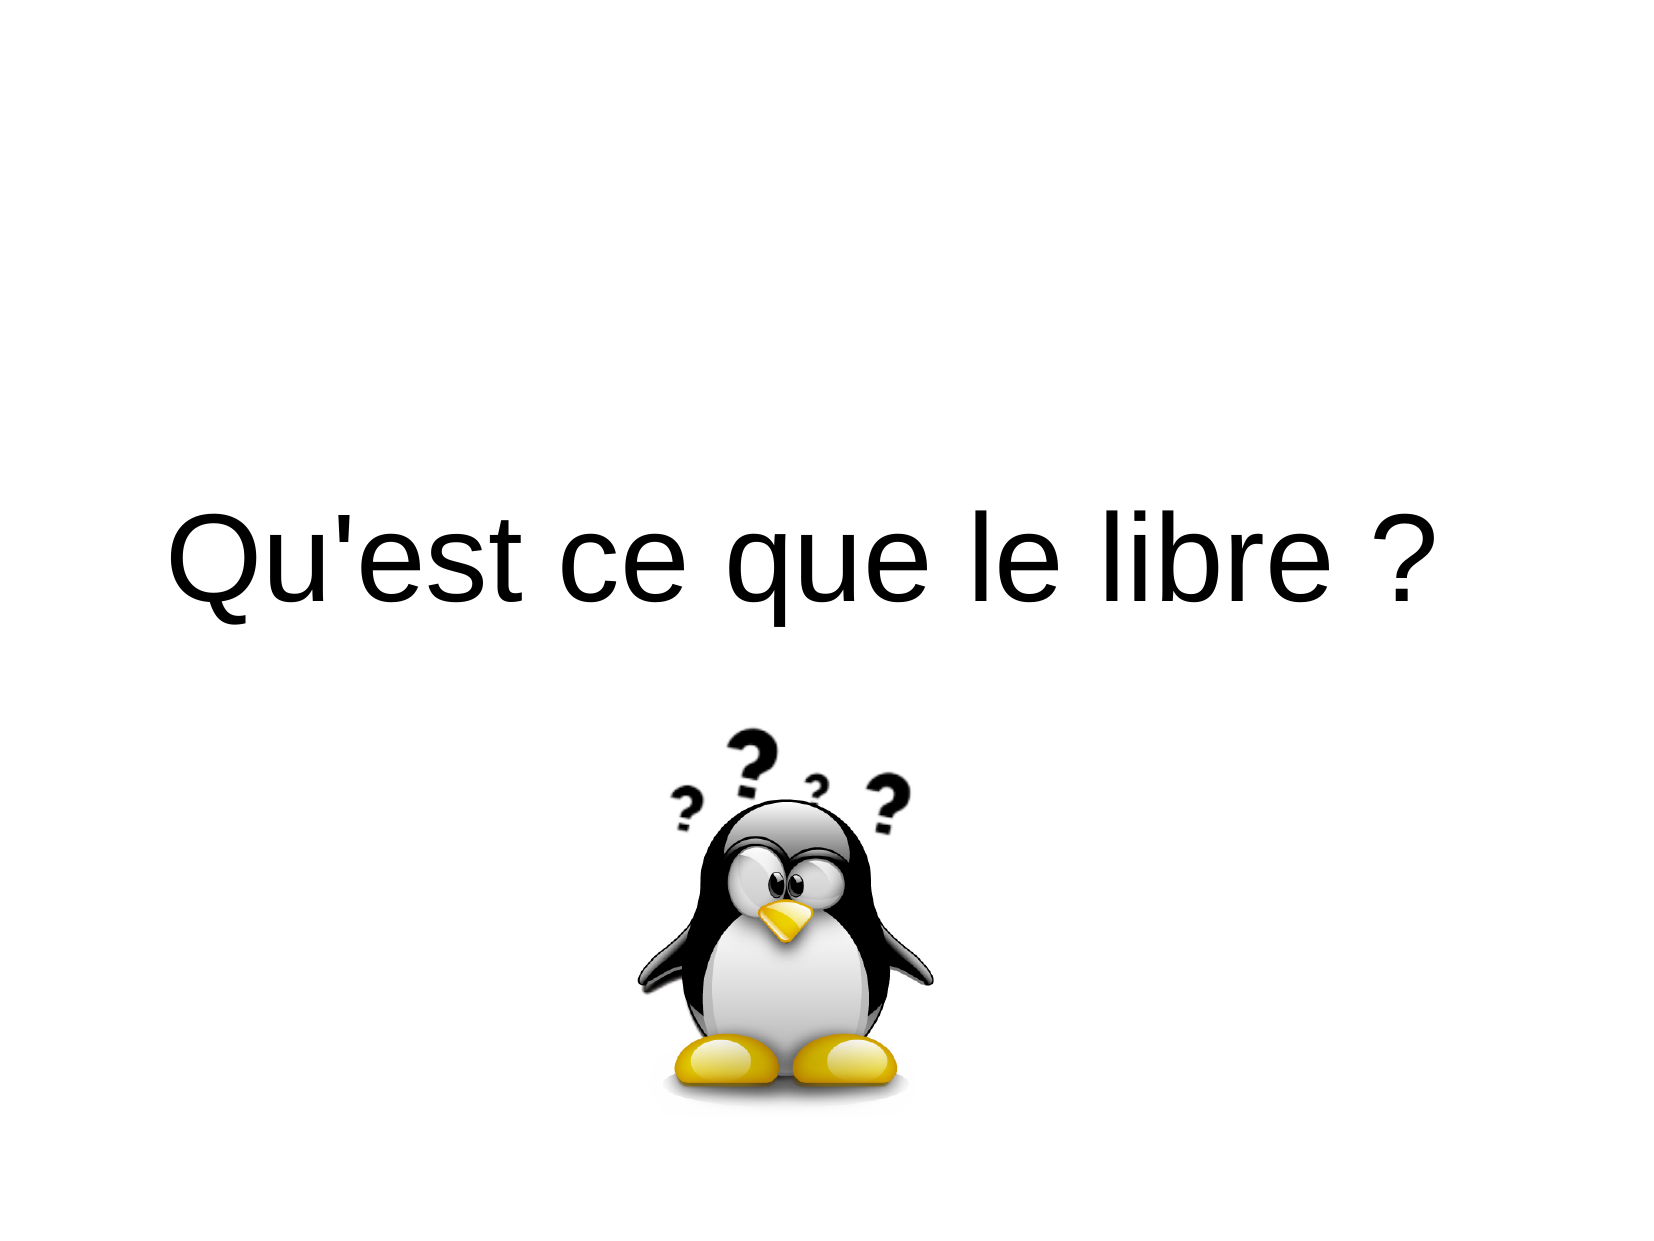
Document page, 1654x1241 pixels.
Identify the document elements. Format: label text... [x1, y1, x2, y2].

title Qu'est ce que le libre ? [59, 454, 1548, 662]
picture [581, 720, 981, 1120]
